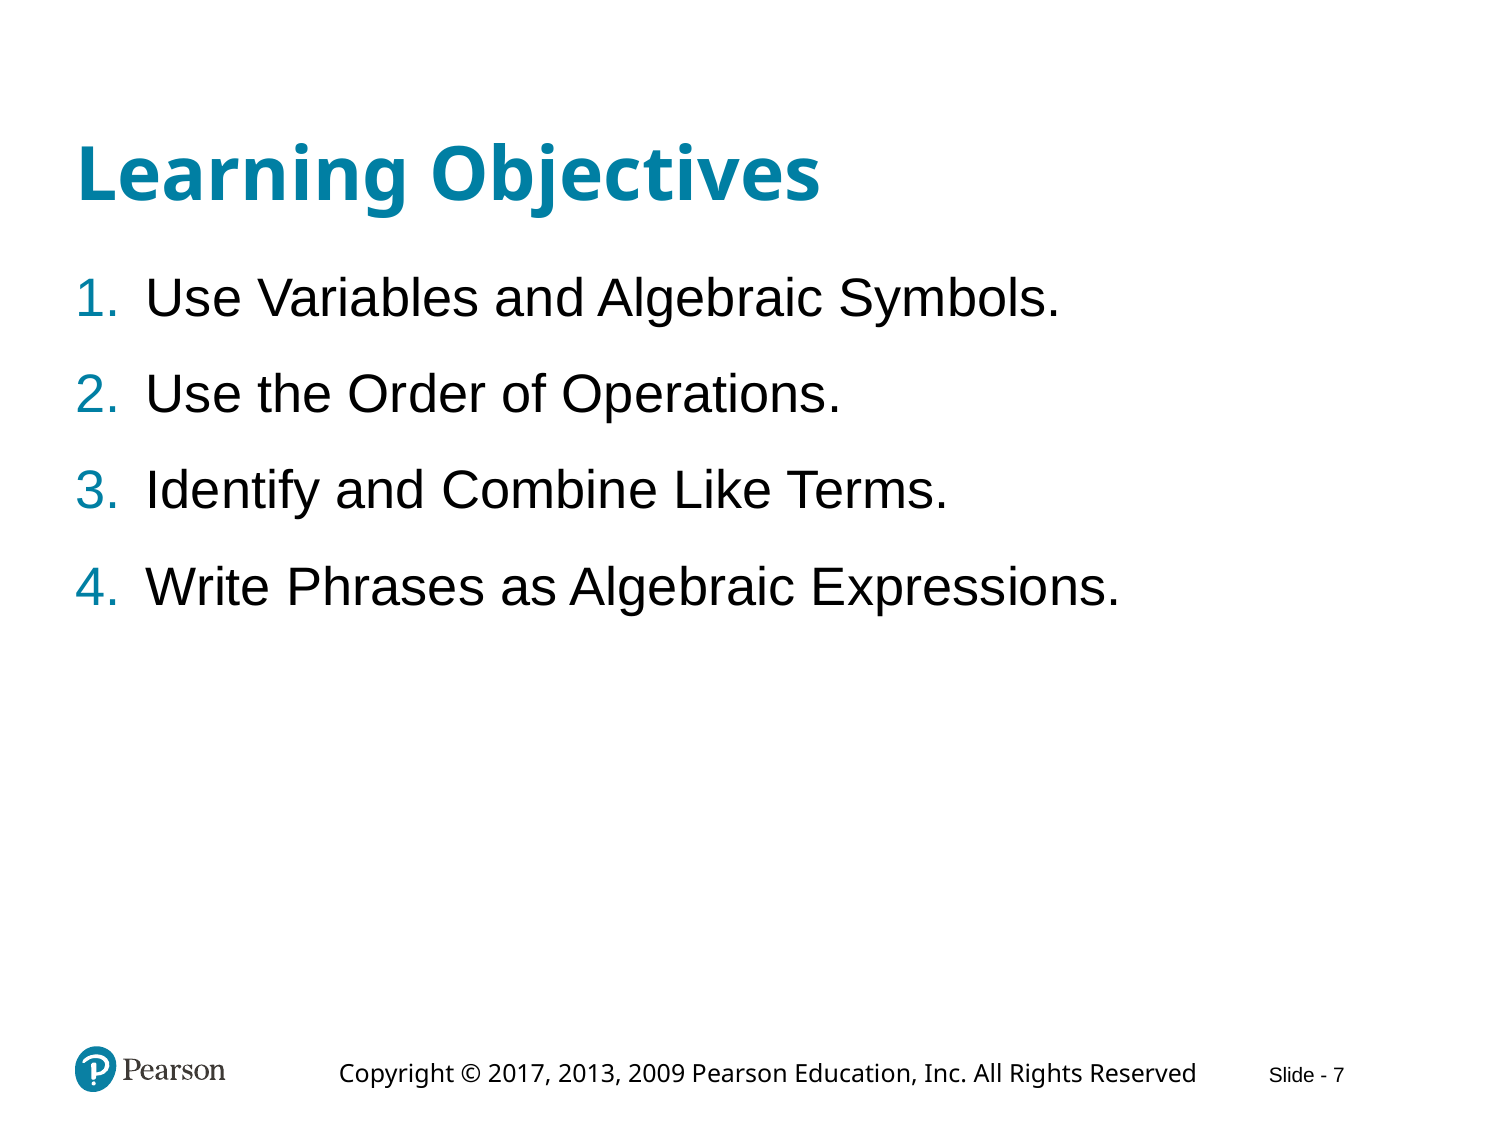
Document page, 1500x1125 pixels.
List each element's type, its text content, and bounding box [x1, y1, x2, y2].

list Use Variables and Algebraic Symbols. Use the Order of Operations. Identify and Combine Like Terms. Write Phrases as Algebraic Expressions. [75, 262, 1425, 813]
title Learning Objectives [75, 35, 1425, 216]
